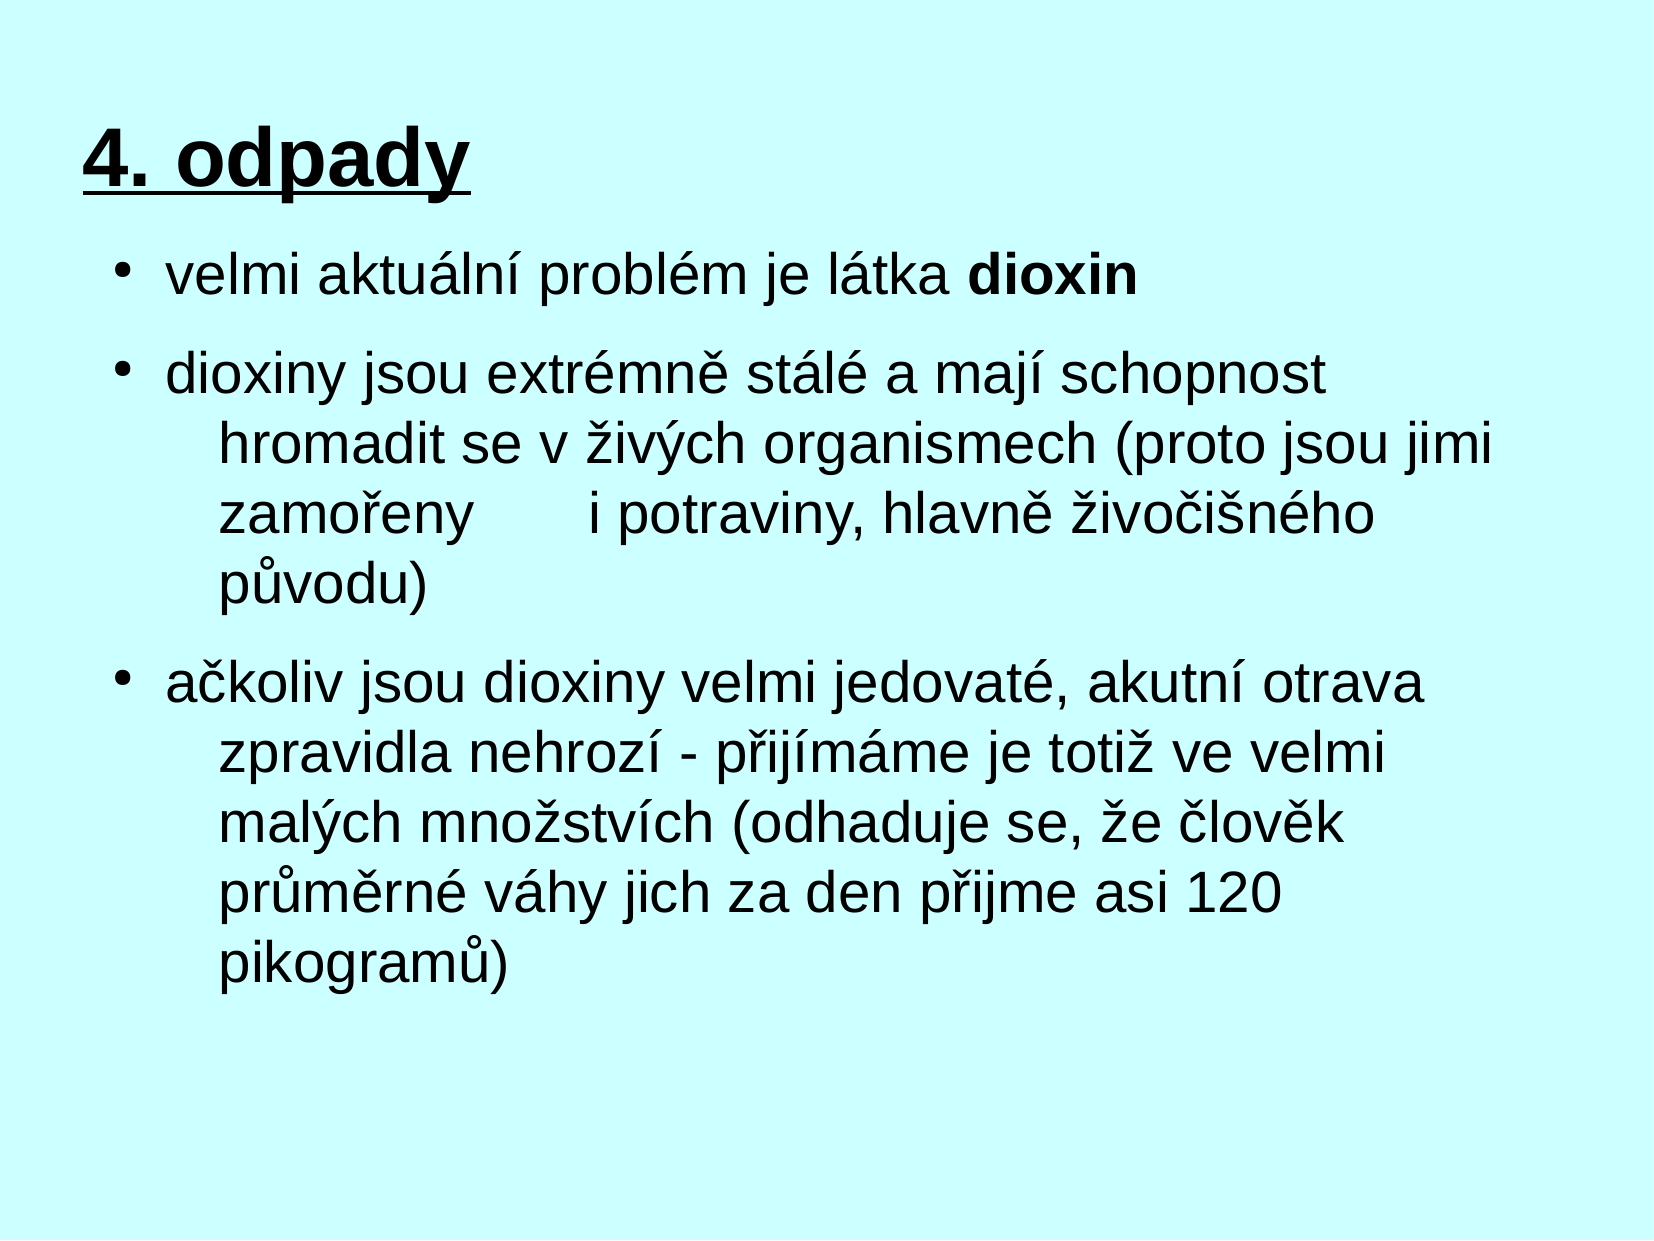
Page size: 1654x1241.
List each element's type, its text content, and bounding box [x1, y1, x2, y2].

title 4. odpady [82, 49, 1571, 257]
list velmi aktuální problém je látka dioxin dioxiny jsou extrémně stálé a mají schopnost hromadit se v živých organismech (proto jsou jimi zamořeny i potraviny, hlavně živočišného původu) ačkoliv jsou dioxiny velmi jedovaté, akutní otrava zpravidla nehrozí - přijímáme je totiž ve velmi malých množstvích (odhaduje se, že člověk průměrné váhy jich za den přijme asi 120 pikogramů) [76, 236, 1565, 1055]
